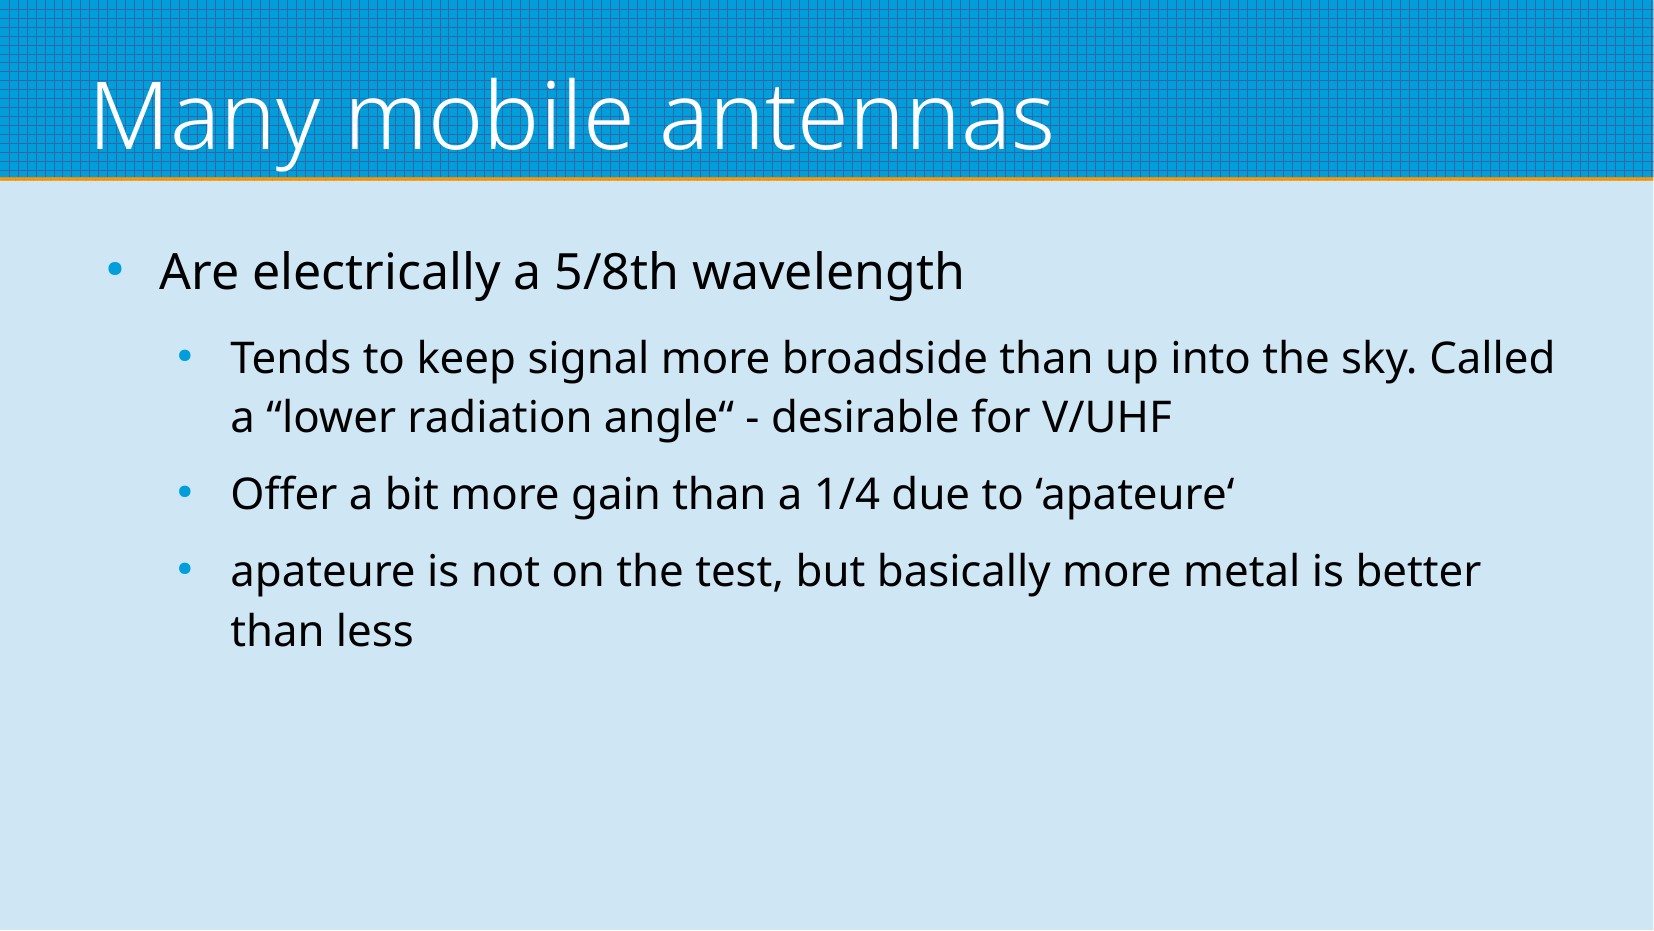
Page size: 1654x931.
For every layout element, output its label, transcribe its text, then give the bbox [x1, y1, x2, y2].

list Are electrically a 5/8th wavelength Tends to keep signal more broadside than up into the sky. Called a “lower radiation angle“ - desirable for V/UHF Offer a bit more gain than a 1/4 due to ‘apateure‘ apateure is not on the test, but basically more metal is better than less [88, 236, 1565, 813]
title Many mobile antennas [88, 14, 1565, 178]
